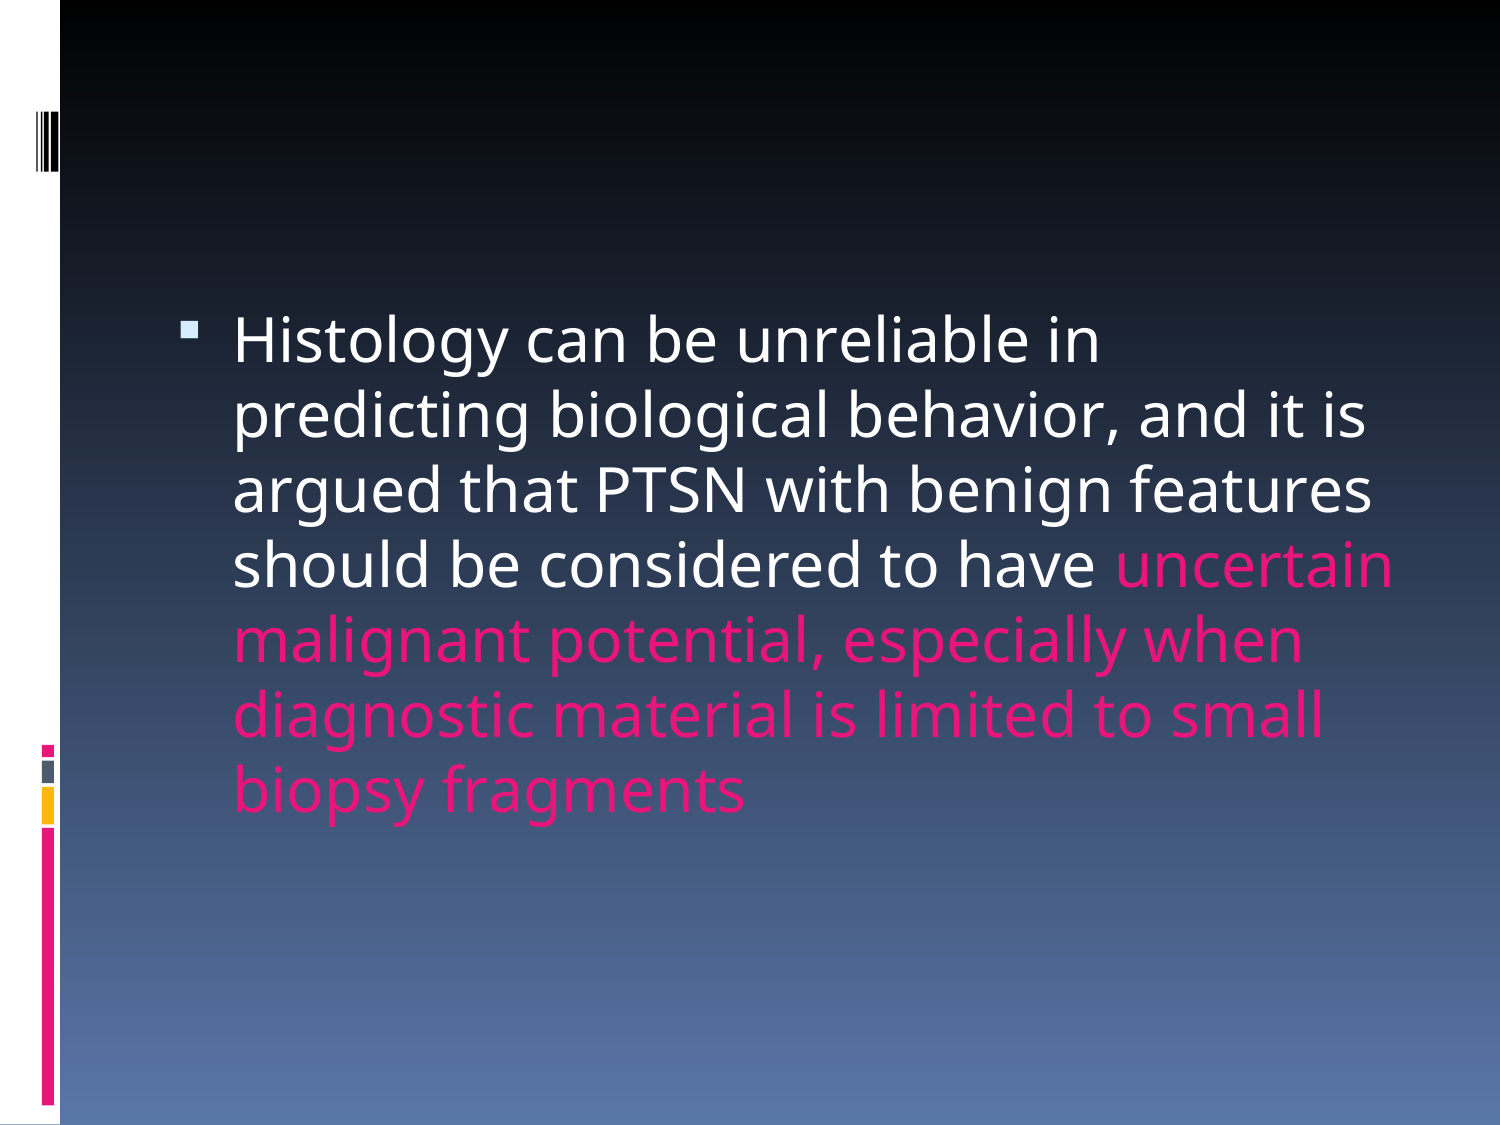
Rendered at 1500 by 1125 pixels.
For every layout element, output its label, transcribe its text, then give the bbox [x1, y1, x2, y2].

list Histology can be unreliable in predicting biological behavior, and it is argued that PTSN with benign features should be considered to have uncertain malignant potential, especially when diagnostic material is limited to small biopsy fragments [150, 292, 1426, 1043]
